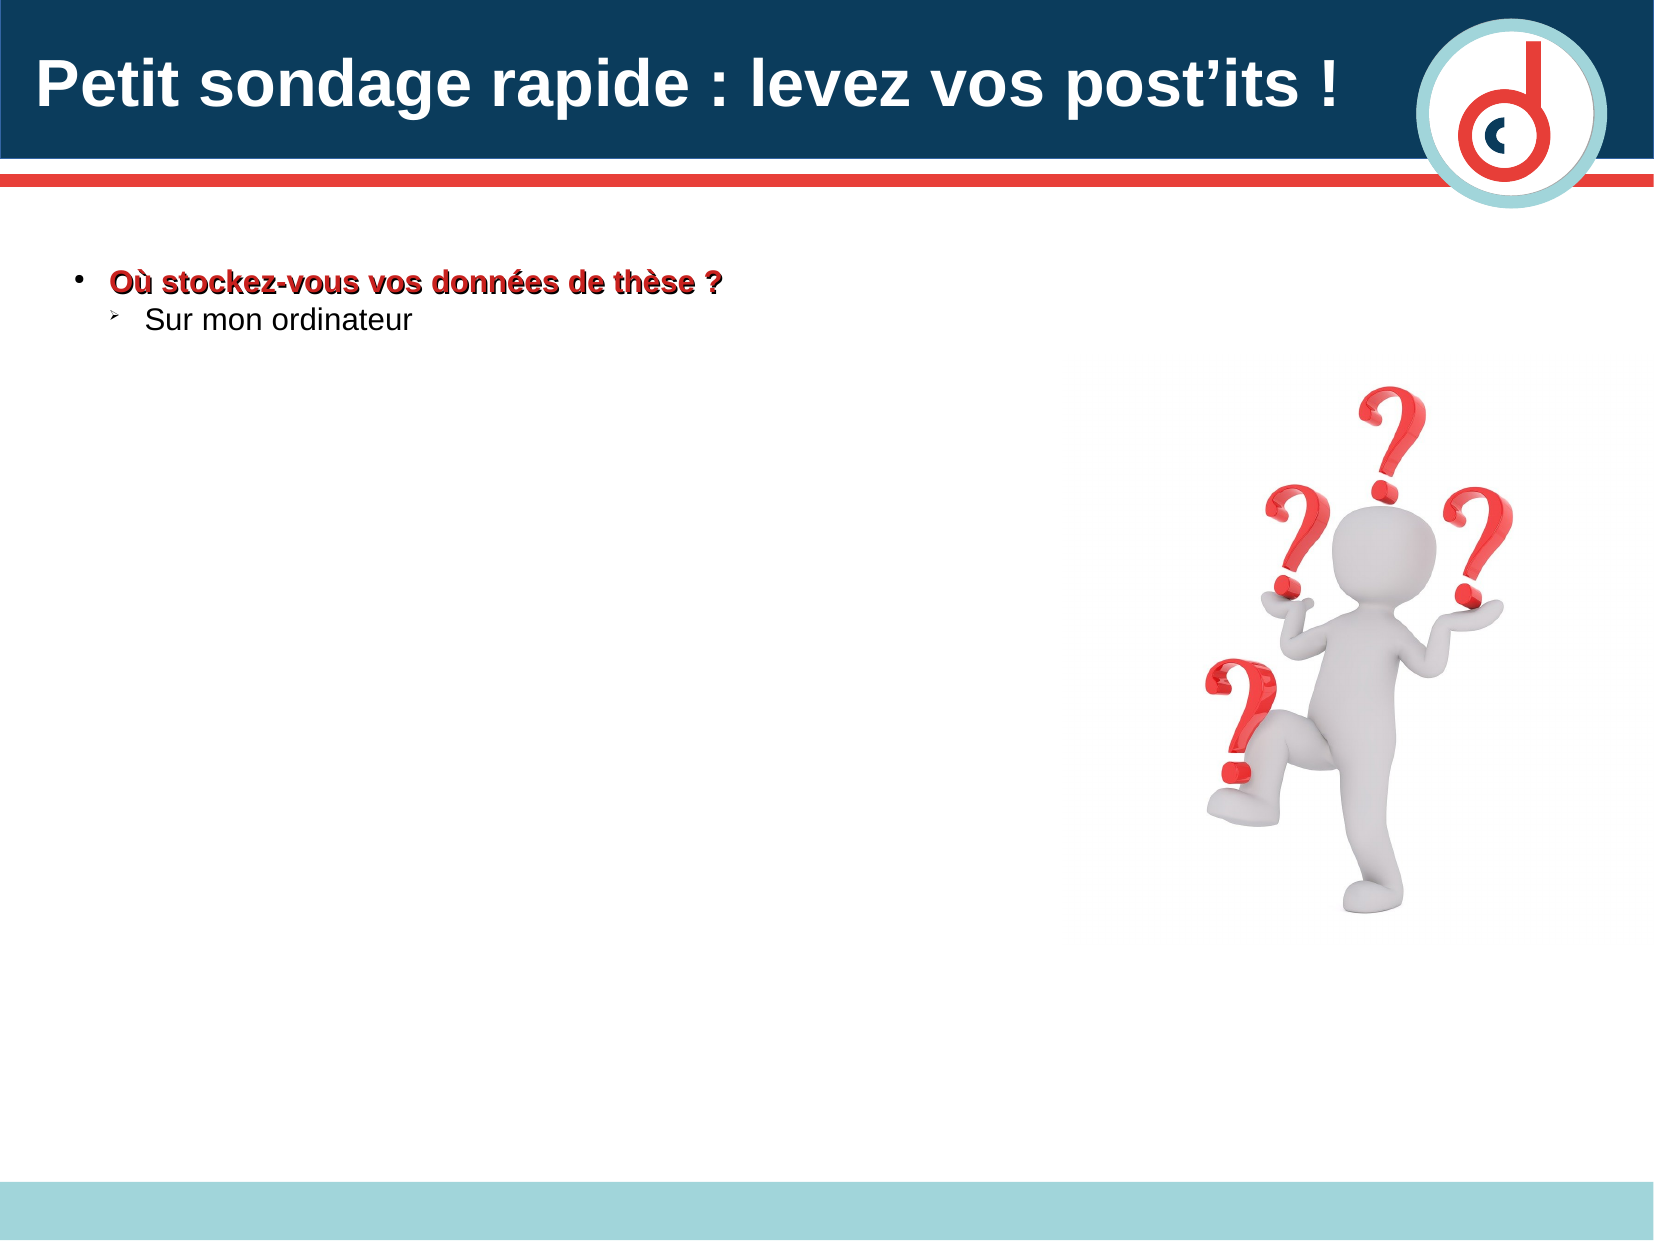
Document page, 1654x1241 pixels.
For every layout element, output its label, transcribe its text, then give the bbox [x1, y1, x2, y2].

text_box Où stockez-vous vos données de thèse ? Sur mon ordinateur [59, 254, 1595, 1152]
title Petit sondage rapide : levez vos post’its ! [35, 11, 1430, 159]
picture [1062, 354, 1654, 945]
